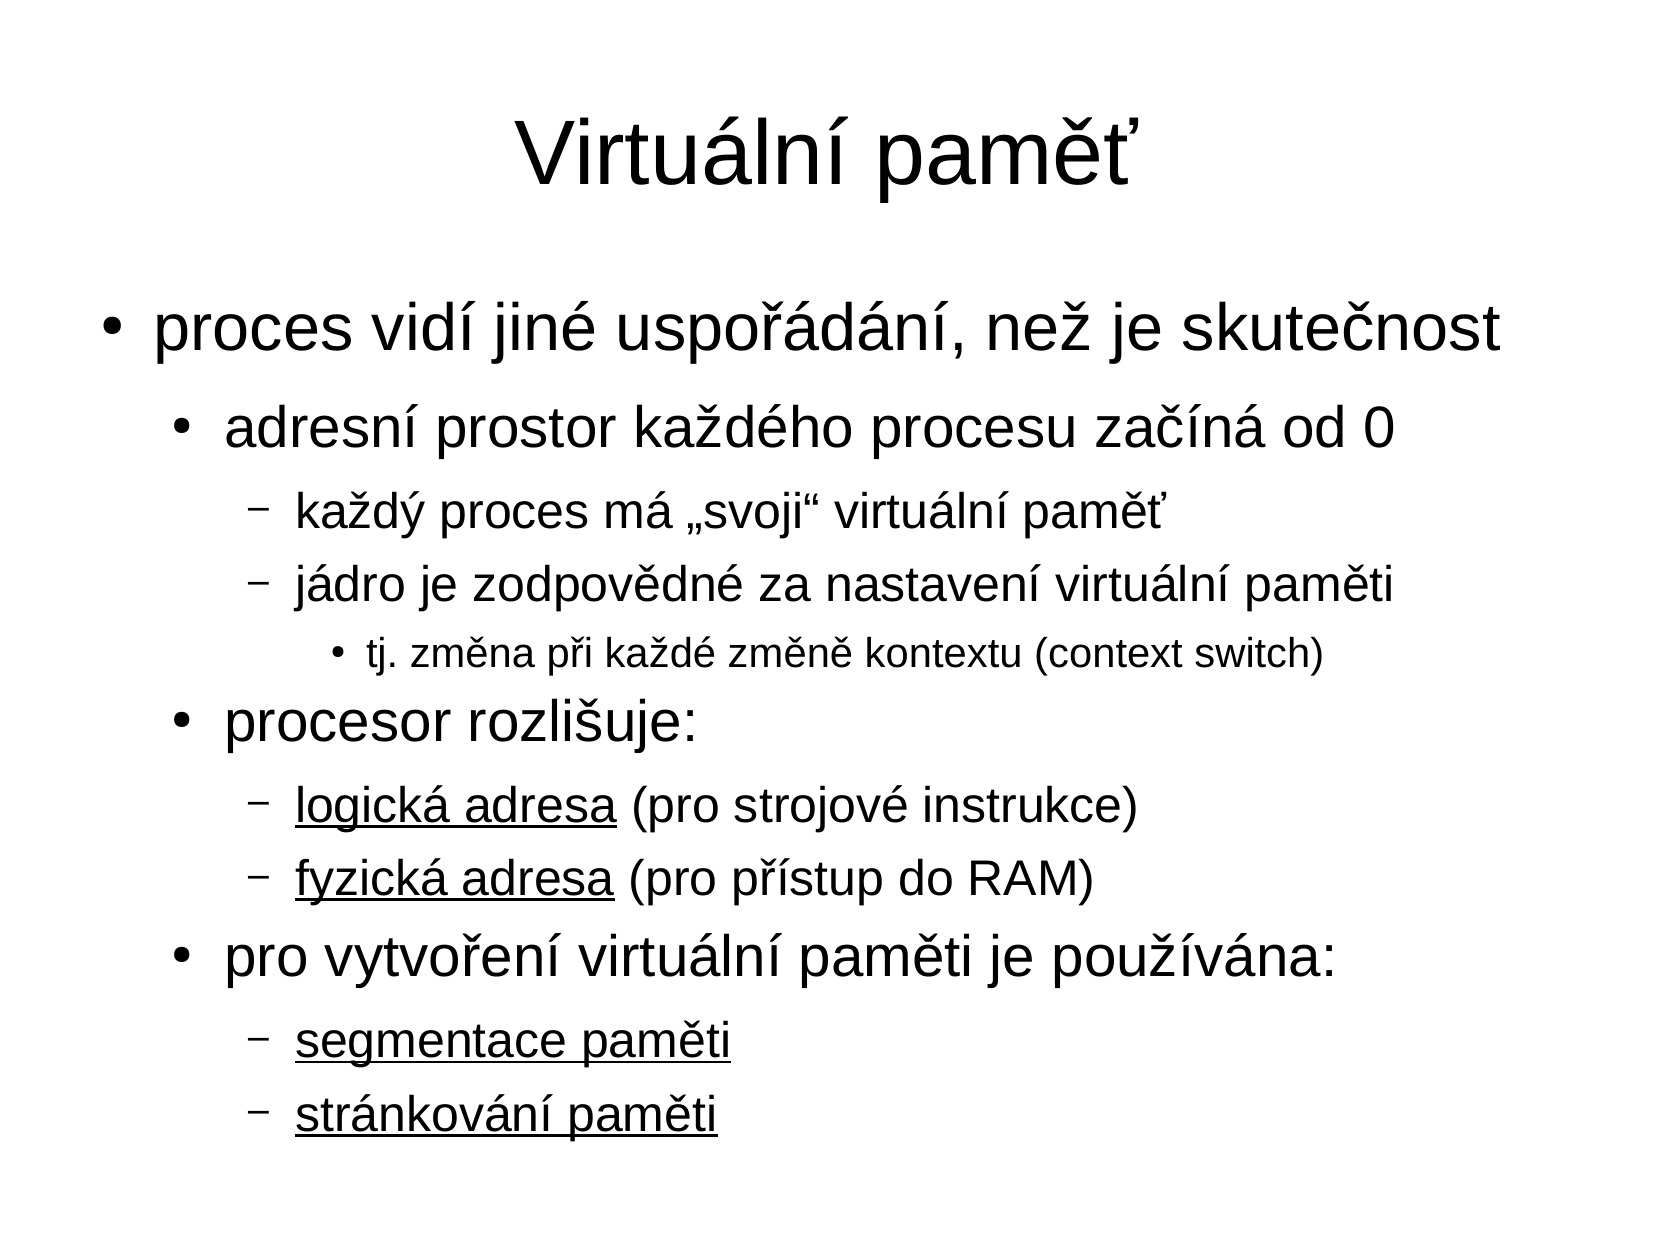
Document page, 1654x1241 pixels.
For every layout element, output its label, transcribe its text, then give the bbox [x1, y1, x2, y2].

list proces vidí jiné uspořádání, než je skutečnost adresní prostor každého procesu začíná od 0 každý proces má „svoji“ virtuální paměť jádro je zodpovědné za nastavení virtuální paměti tj. změna při každé změně kontextu (context switch) procesor rozlišuje: logická adresa (pro strojové instrukce) fyzická adresa (pro přístup do RAM) pro vytvoření virtuální paměti je používána: segmentace paměti stránkování paměti [82, 290, 1571, 1216]
title Virtuální paměť [82, 49, 1571, 257]
